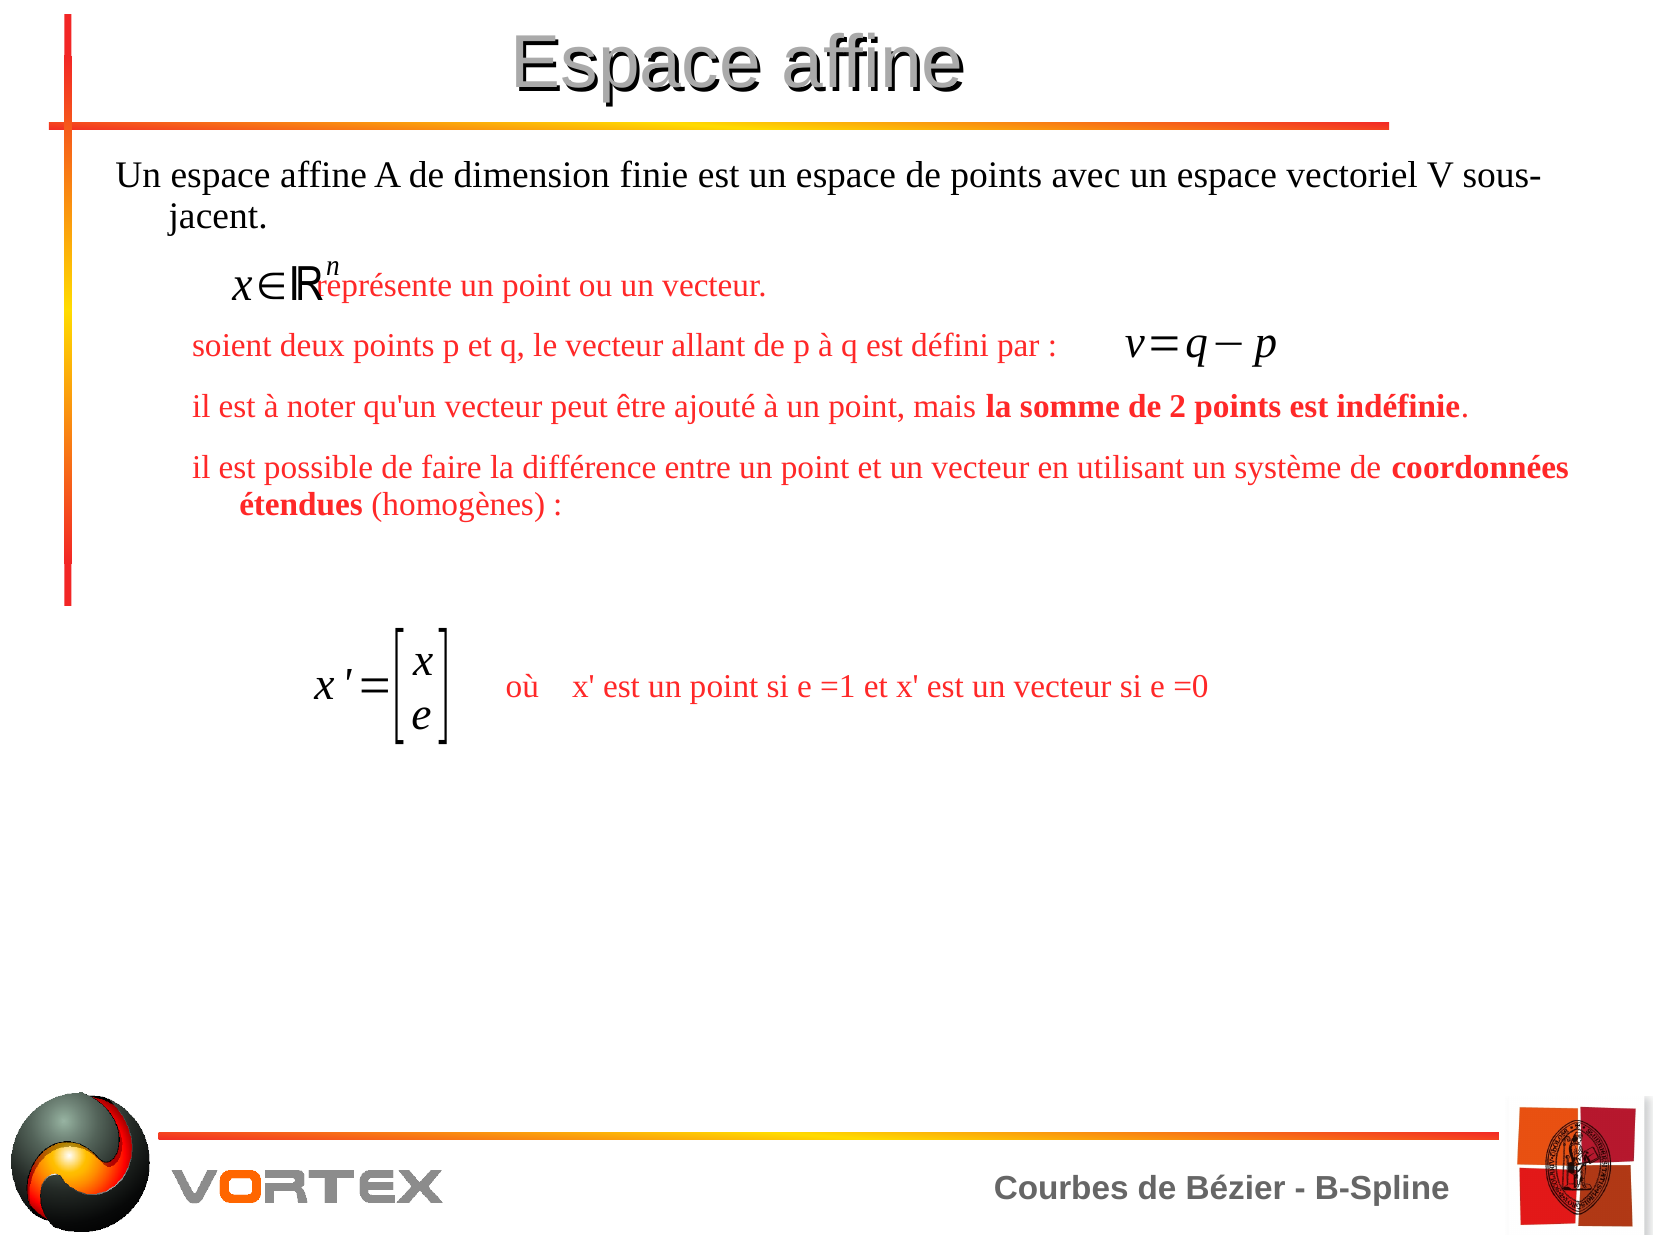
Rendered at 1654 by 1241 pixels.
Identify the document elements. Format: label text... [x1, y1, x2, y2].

picture [11, 1092, 443, 1232]
chart [304, 625, 457, 747]
list Un espace affine A de dimension finie est un espace de points avec un espace vectoriel V sous-jacent. représente un point ou un vecteur. soient deux points p et q, le vecteur allant de p à q est défini par : il est à noter qu'un vecteur peut être ajouté à un point, mais la somme de 2 points est indéfinie. il est possible de faire la différence entre un point et un vecteur en utilisant un système de coordonnées étendues (homogènes) : où x' est un point si e =1 et x' est un vecteur si e =0 [97, 153, 1571, 1109]
chart [221, 249, 347, 311]
chart [1116, 316, 1284, 367]
title Espace affine [82, 4, 1392, 120]
picture [1505, 1096, 1653, 1235]
